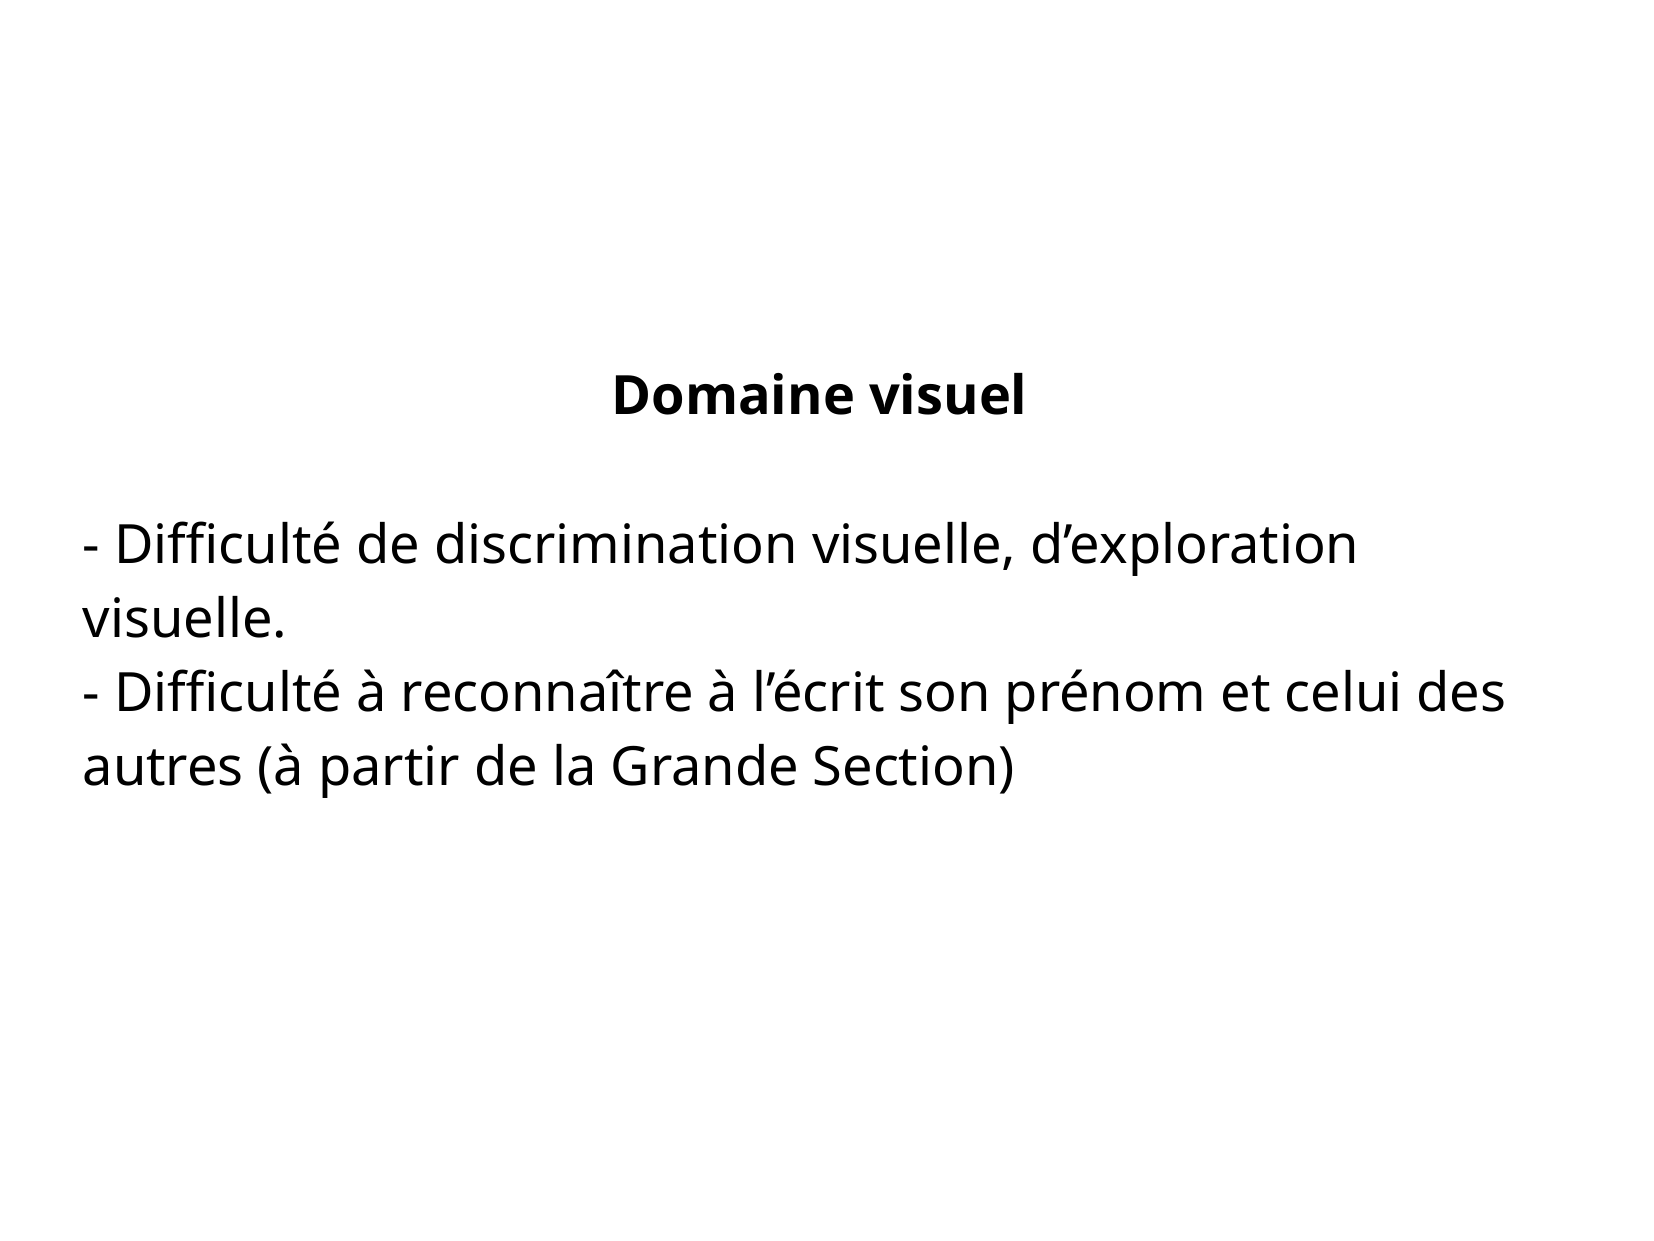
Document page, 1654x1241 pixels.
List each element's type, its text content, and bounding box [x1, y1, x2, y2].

subtitle Domaine visuel - Difficulté de discrimination visuelle, d’exploration visuelle. - Difficulté à reconnaître à l’écrit son prénom et celui des autres (à partir de la Grande Section) [82, 49, 1571, 1109]
